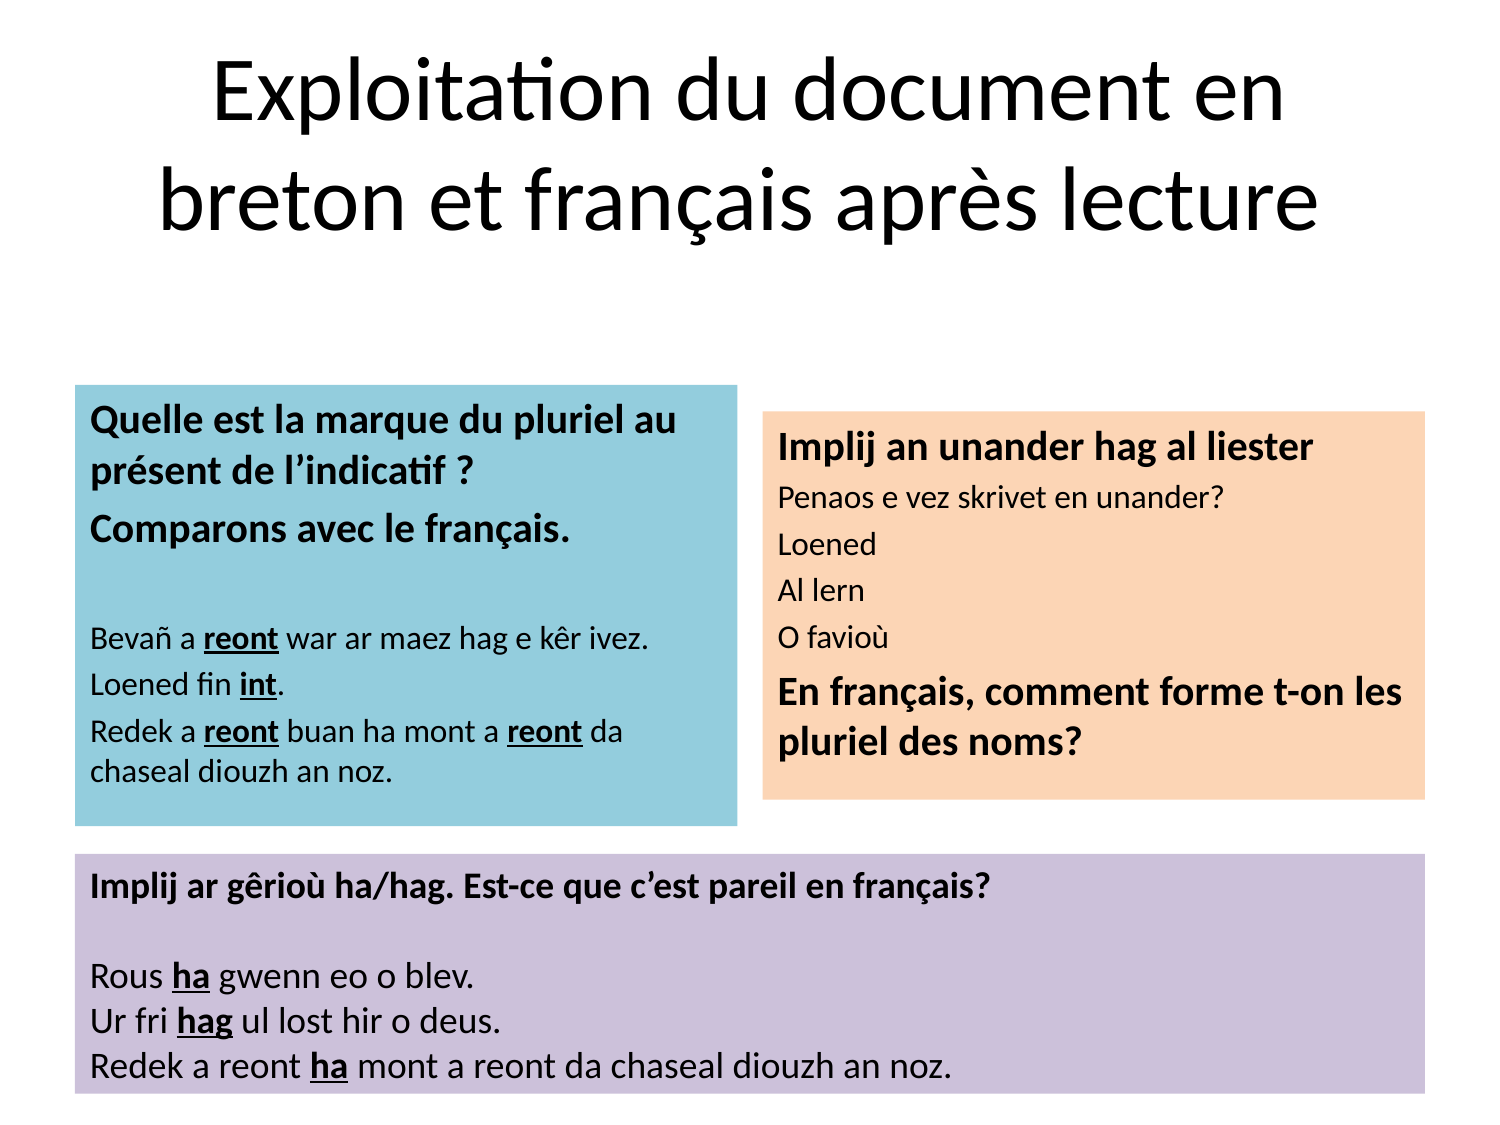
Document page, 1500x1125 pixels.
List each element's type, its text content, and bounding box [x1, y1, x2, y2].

title Exploitation du document en breton et français après lecture [75, 45, 1425, 233]
text_box Implij ar gêrioù ha/hag. Est-ce que c’est pareil en français? Rous ha gwenn eo o blev. Ur fri hag ul lost hir o deus. Redek a reont ha mont a reont da chaseal diouzh an noz. [74, 853, 1425, 1094]
list Quelle est la marque du pluriel au présent de l’indicatif ? Comparons avec le français. Bevañ a reont war ar maez hag e kêr ivez. Loened fin int. Redek a reont buan ha mont a reont da chaseal diouzh an noz. [75, 384, 738, 827]
list Implij an unander hag al liester Penaos e vez skrivet en unander? Loened Al lern O favioù En français, comment forme t-on les pluriel des noms? [762, 411, 1425, 800]
